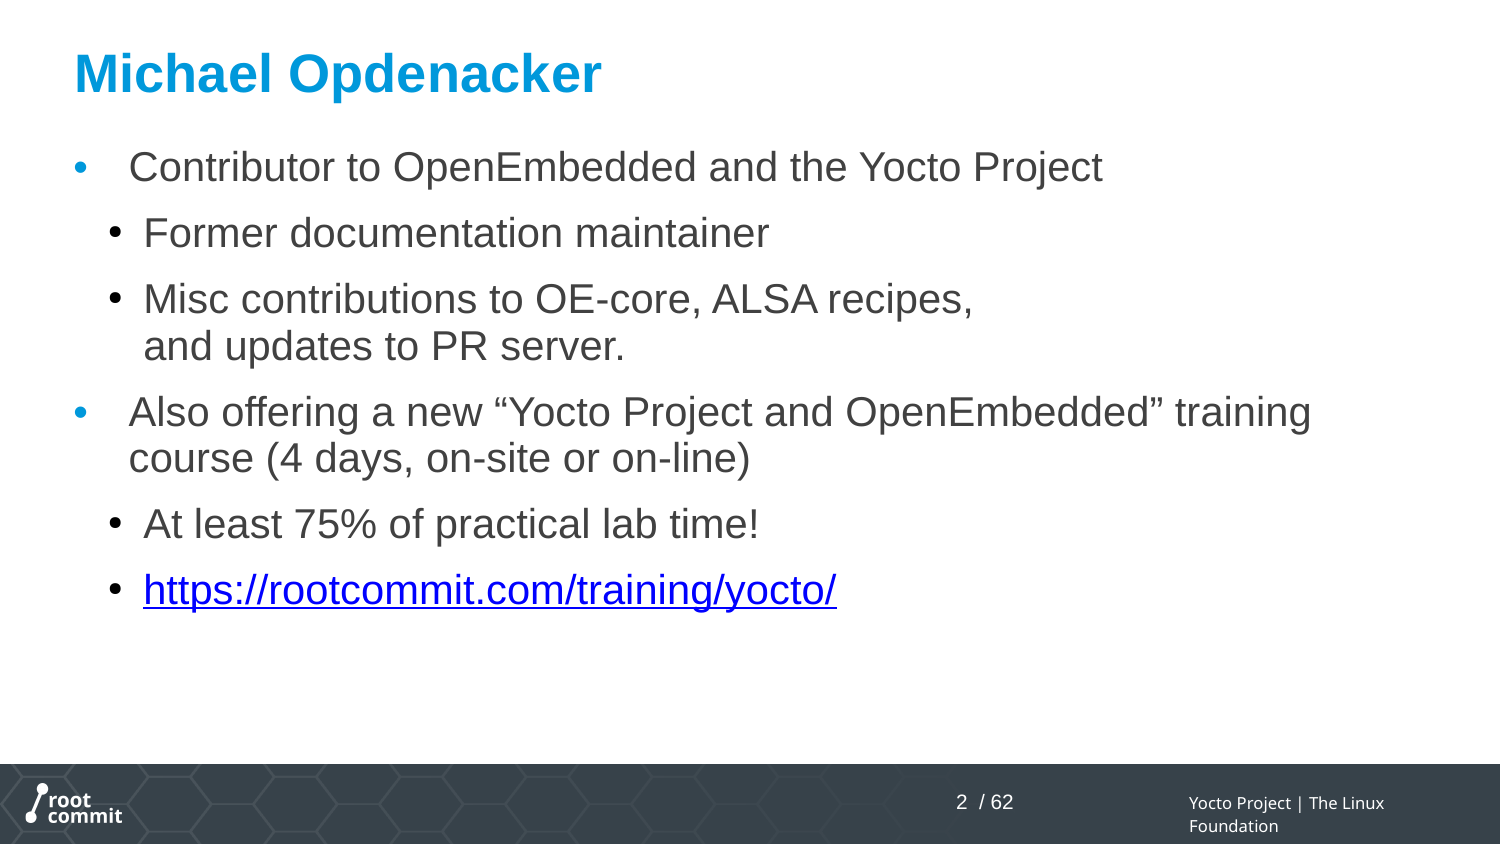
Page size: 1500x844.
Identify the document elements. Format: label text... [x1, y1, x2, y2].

text_box Michael Opdenacker [74, 50, 1424, 159]
text_box Contributor to OpenEmbedded and the Yocto Project Former documentation maintainer Misc contributions to OE-core, ALSA recipes, and updates to PR server. Also offering a new “Yocto Project and OpenEmbedded” training course (4 days, on-site or on-line) At least 75% of practical lab time! https://rootcommit.com/training/yocto/ [72, 144, 1422, 749]
picture [0, 0, 1500, 844]
